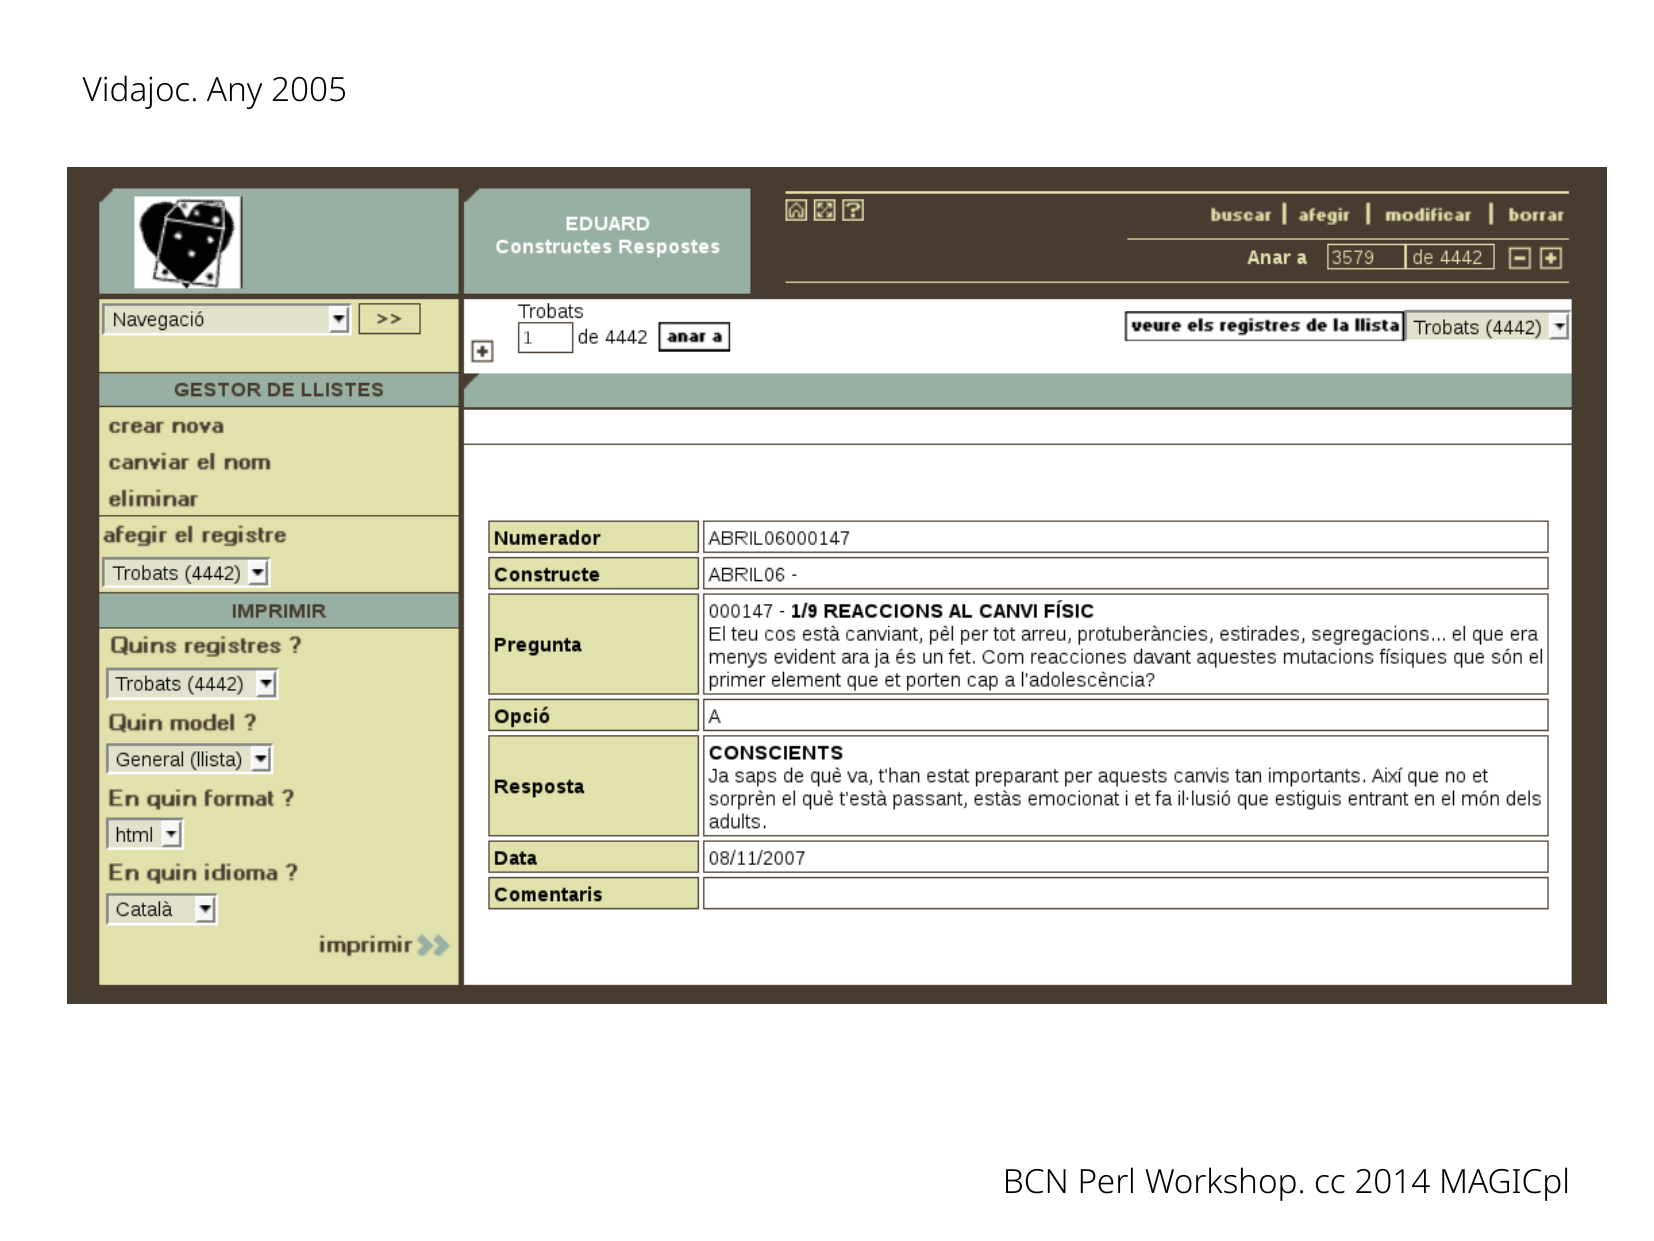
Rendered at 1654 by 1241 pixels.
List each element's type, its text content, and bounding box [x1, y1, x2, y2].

title BCN Perl Workshop. cc 2014 MAGICpl [82, 1139, 1571, 1223]
title Vidajoc. Any 2005 [82, 47, 1571, 130]
picture [67, 167, 1607, 1004]
